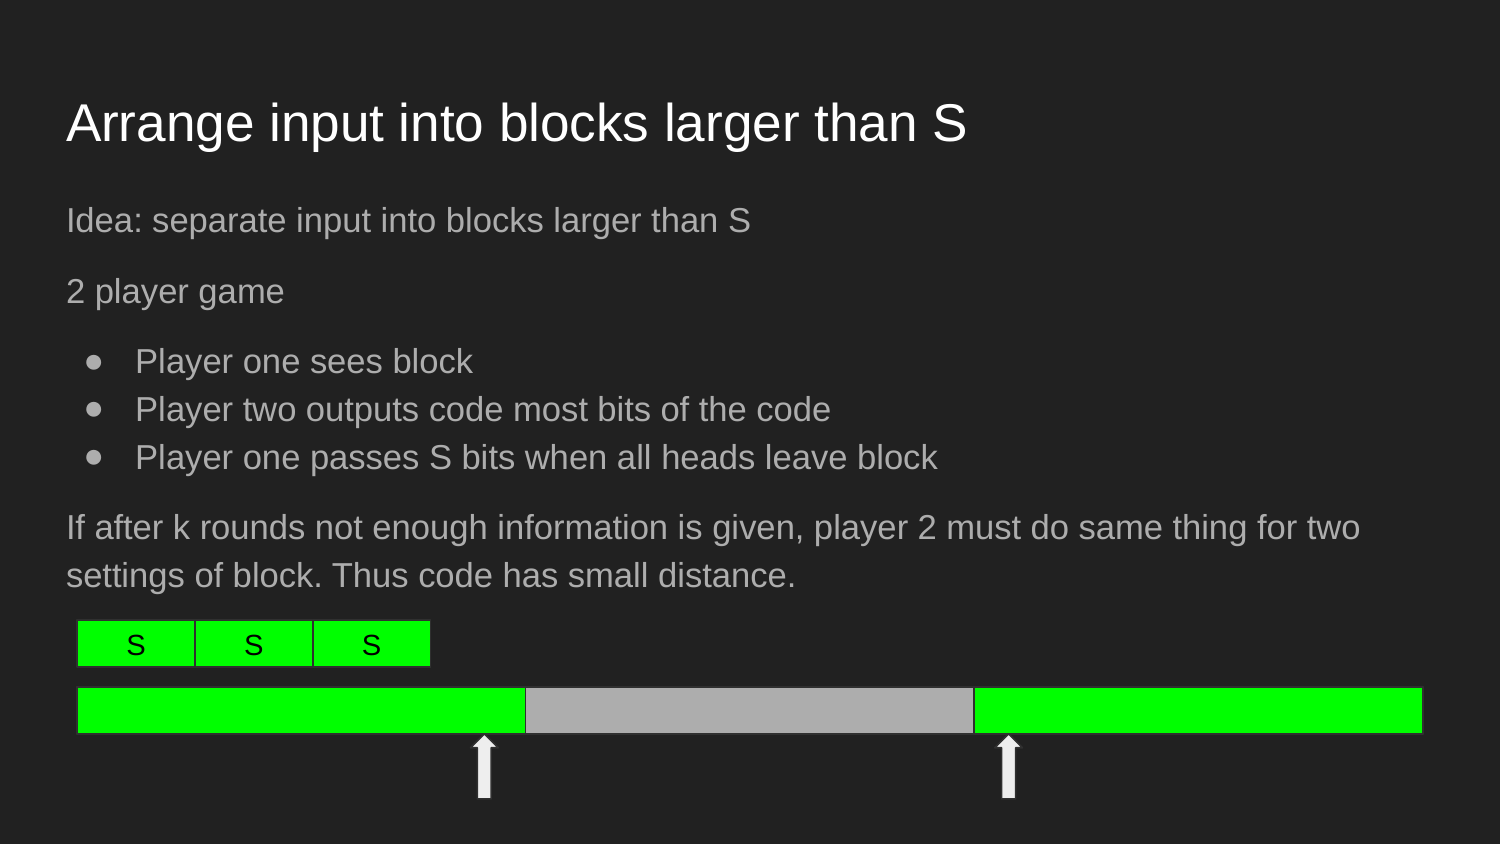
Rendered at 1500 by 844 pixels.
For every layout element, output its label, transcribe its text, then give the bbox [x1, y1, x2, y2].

text_box [77, 686, 1423, 799]
text_box S [194, 620, 312, 668]
text_box S [312, 620, 431, 668]
title Arrange input into blocks larger than S [51, 72, 1449, 167]
text_box S [77, 620, 194, 668]
list Idea: separate input into blocks larger than S 2 player game Player one sees block Player two outputs code most bits of the code Player one passes S bits when all heads leave block If after k rounds not enough information is given, player 2 must do same thing for two settings of block. Thus code has small distance. [51, 177, 1449, 612]
